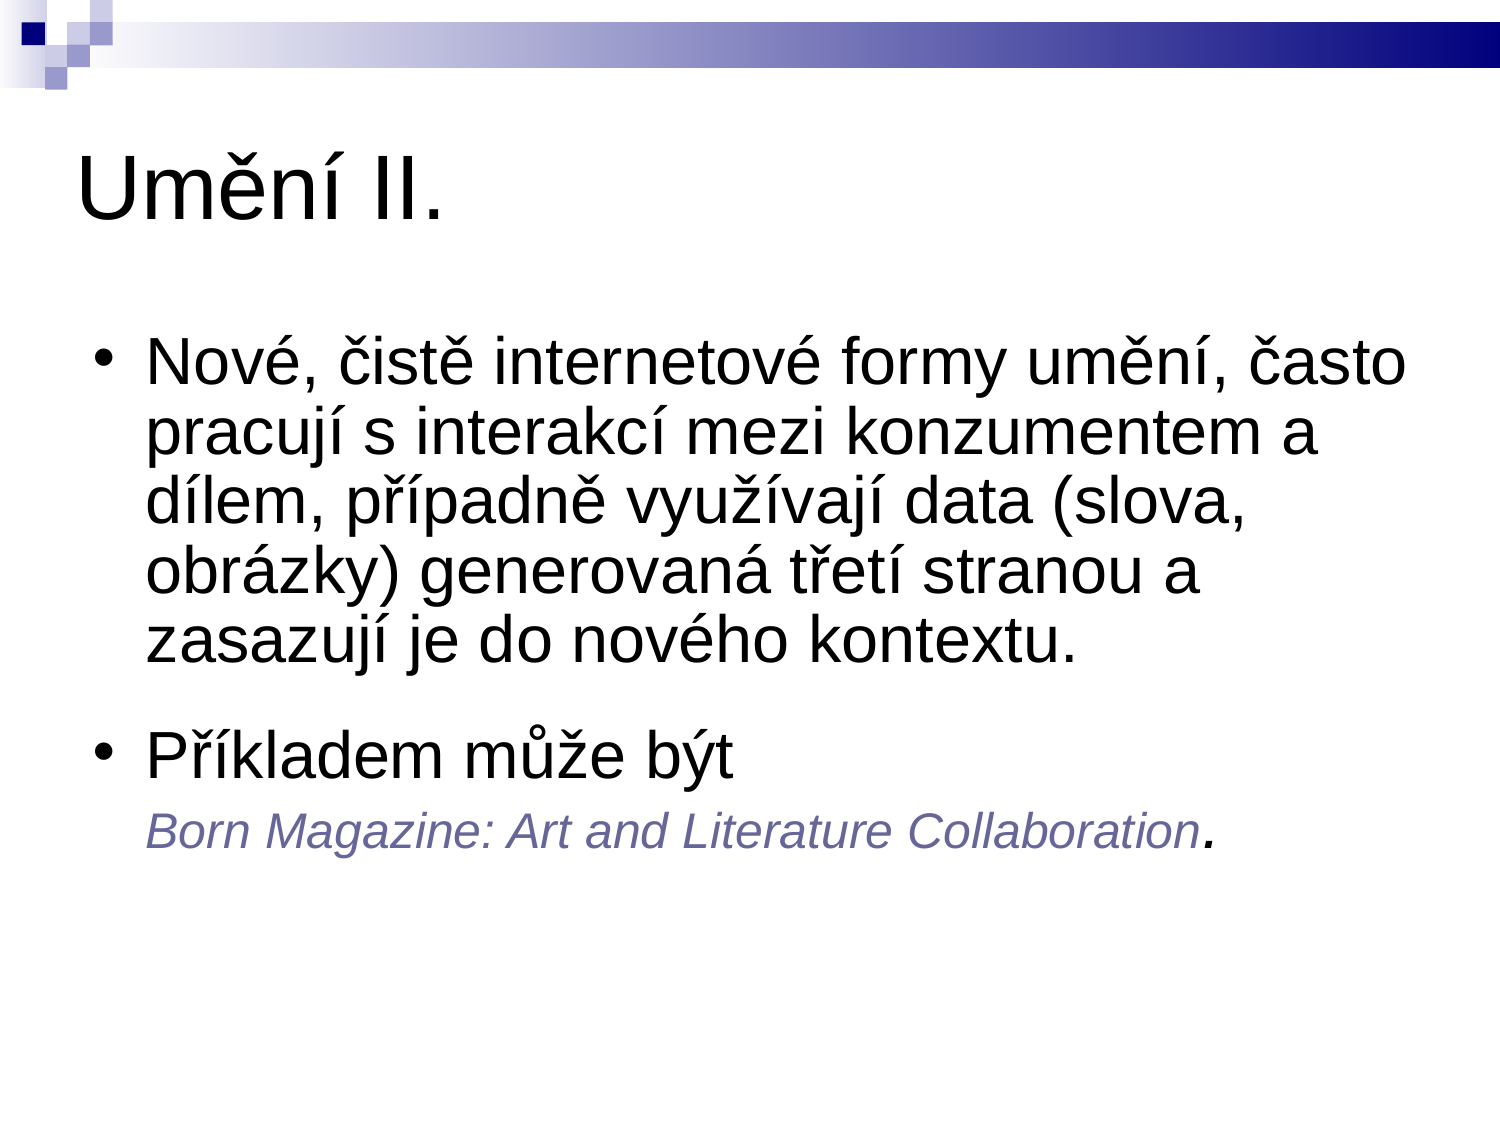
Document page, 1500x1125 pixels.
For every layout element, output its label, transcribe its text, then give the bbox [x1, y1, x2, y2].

title Umění II. [75, 75, 1426, 301]
list Nové, čistě internetové formy umění, často pracují s interakcí mezi konzumentem a dílem, případně využívají data (slova, obrázky) generovaná třetí stranou a zasazují je do nového kontextu. Příkladem může být Born Magazine: Art and Literature Collaboration. [75, 324, 1426, 950]
